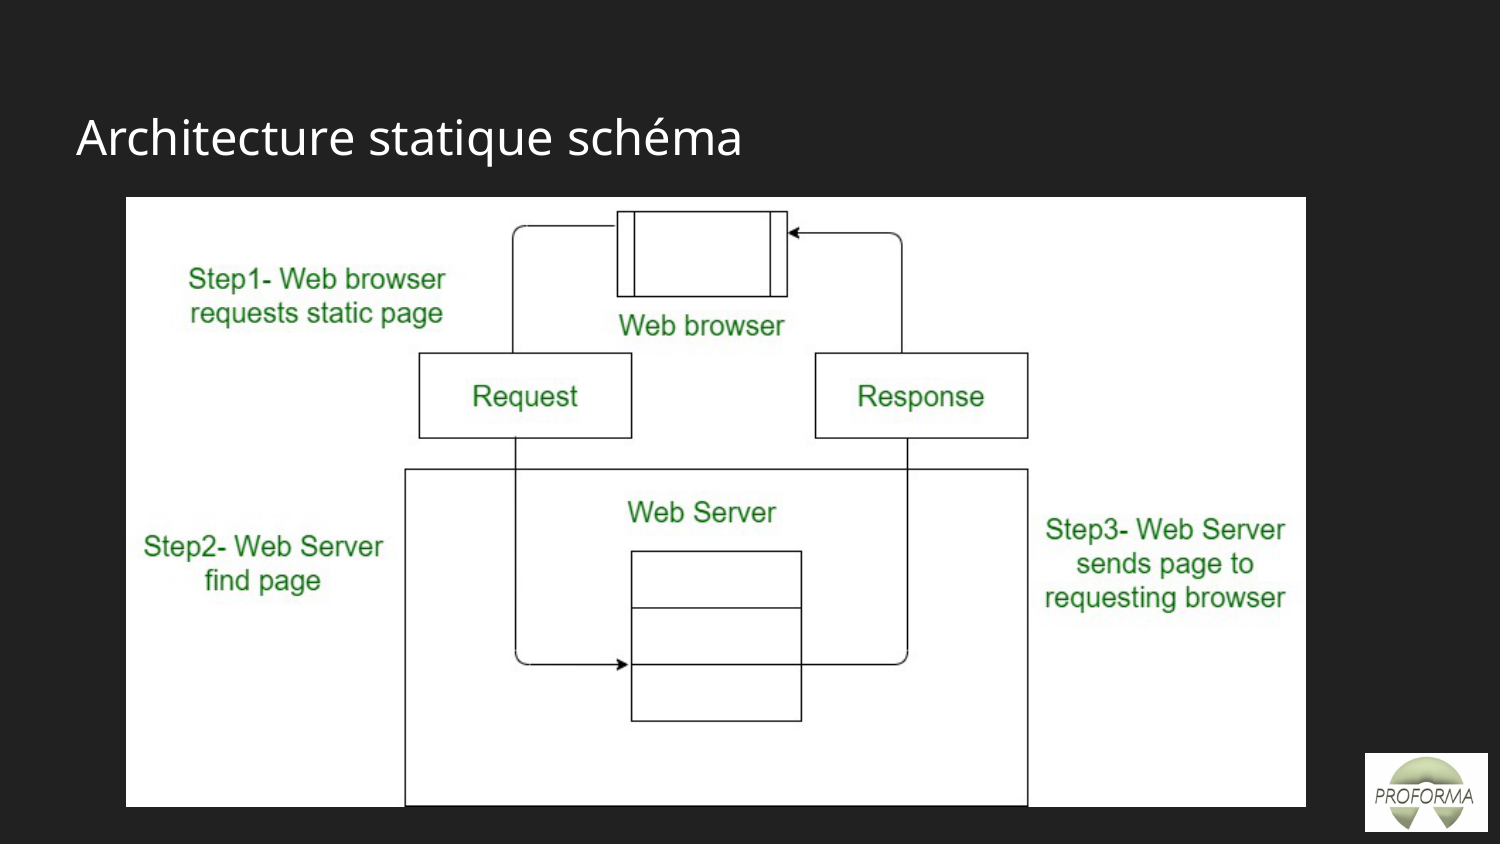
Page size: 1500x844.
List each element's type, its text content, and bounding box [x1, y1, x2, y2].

picture [1365, 753, 1488, 832]
picture [126, 197, 1306, 807]
title Architecture statique schéma [61, 88, 1306, 185]
